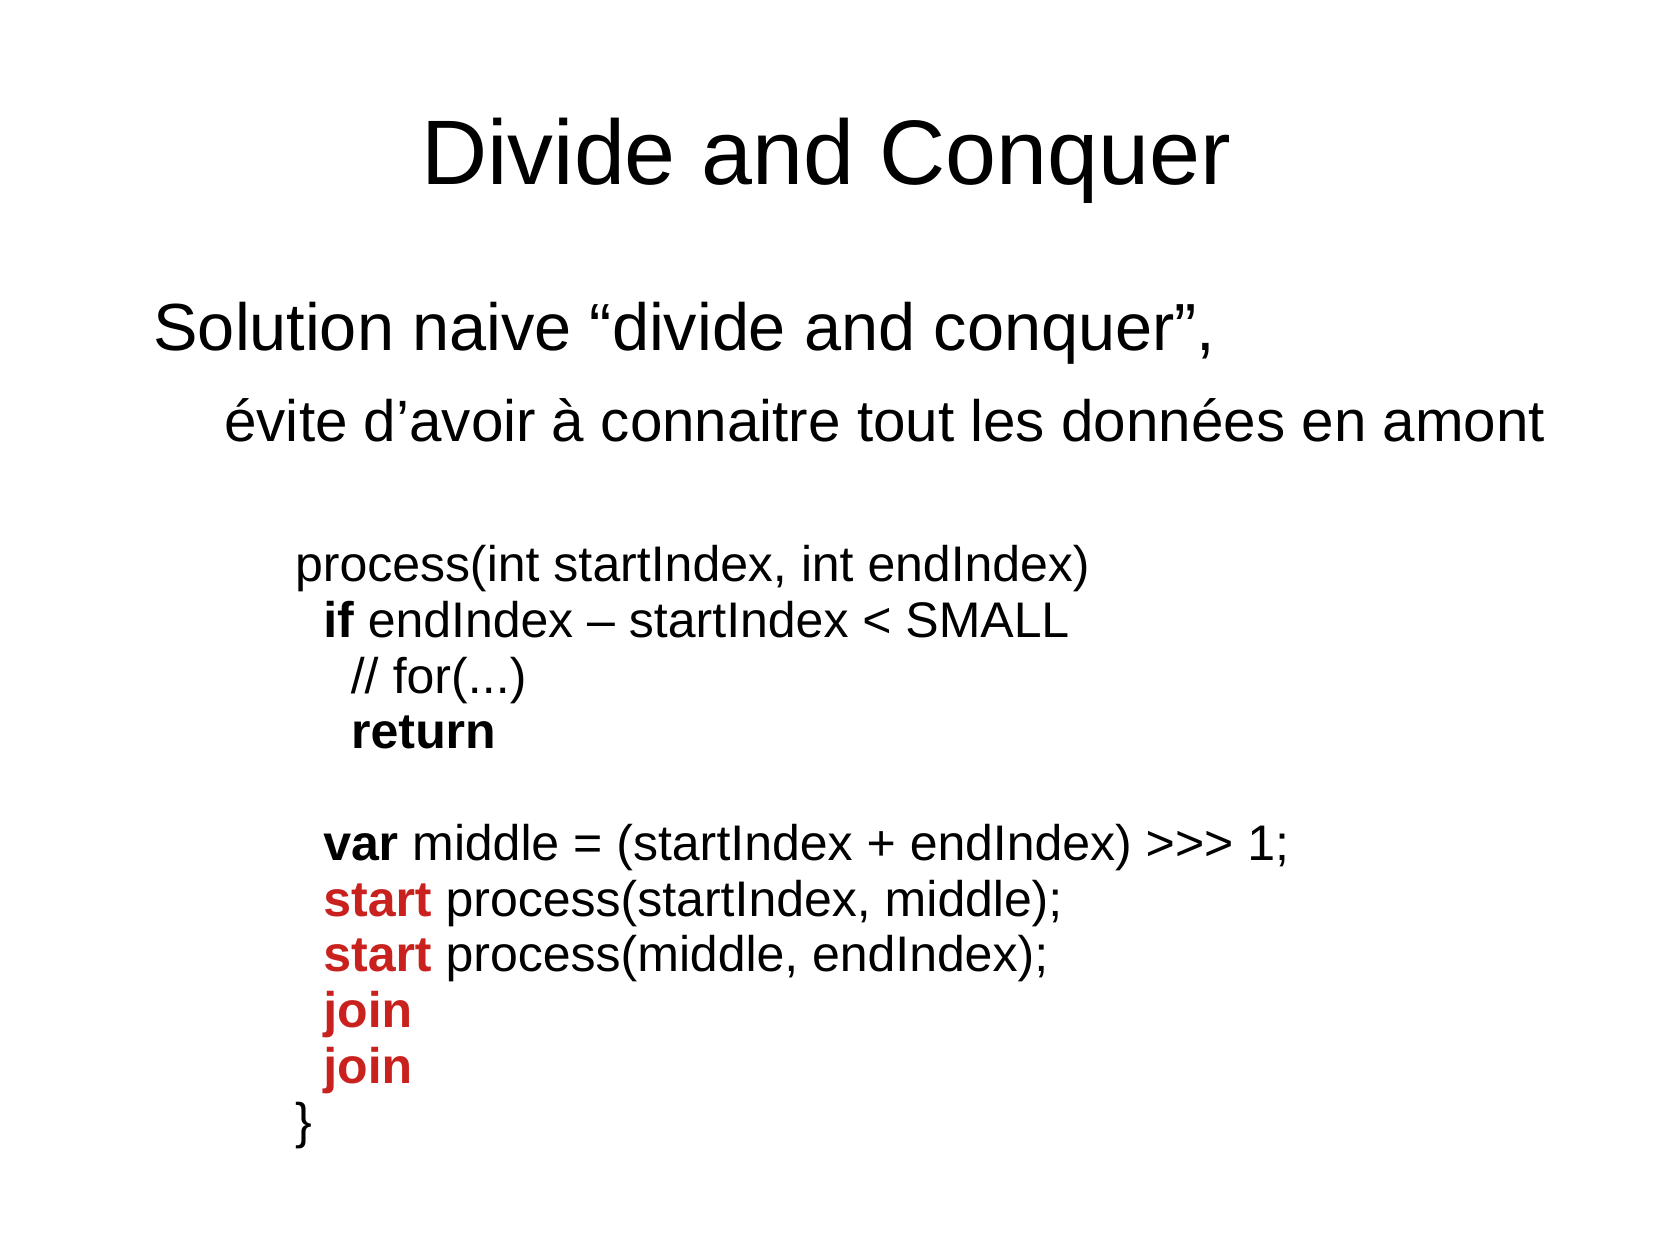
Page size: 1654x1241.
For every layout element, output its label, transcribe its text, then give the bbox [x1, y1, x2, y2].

list Solution naive “divide and conquer”, évite d’avoir à connaitre tout les données en amont process(int startIndex, int endIndex) if endIndex – startIndex < SMALL // for(...) return var middle = (startIndex + endIndex) >>> 1; start process(startIndex, middle); start process(middle, endIndex); join join } [82, 290, 1571, 1156]
title Divide and Conquer [82, 49, 1571, 257]
